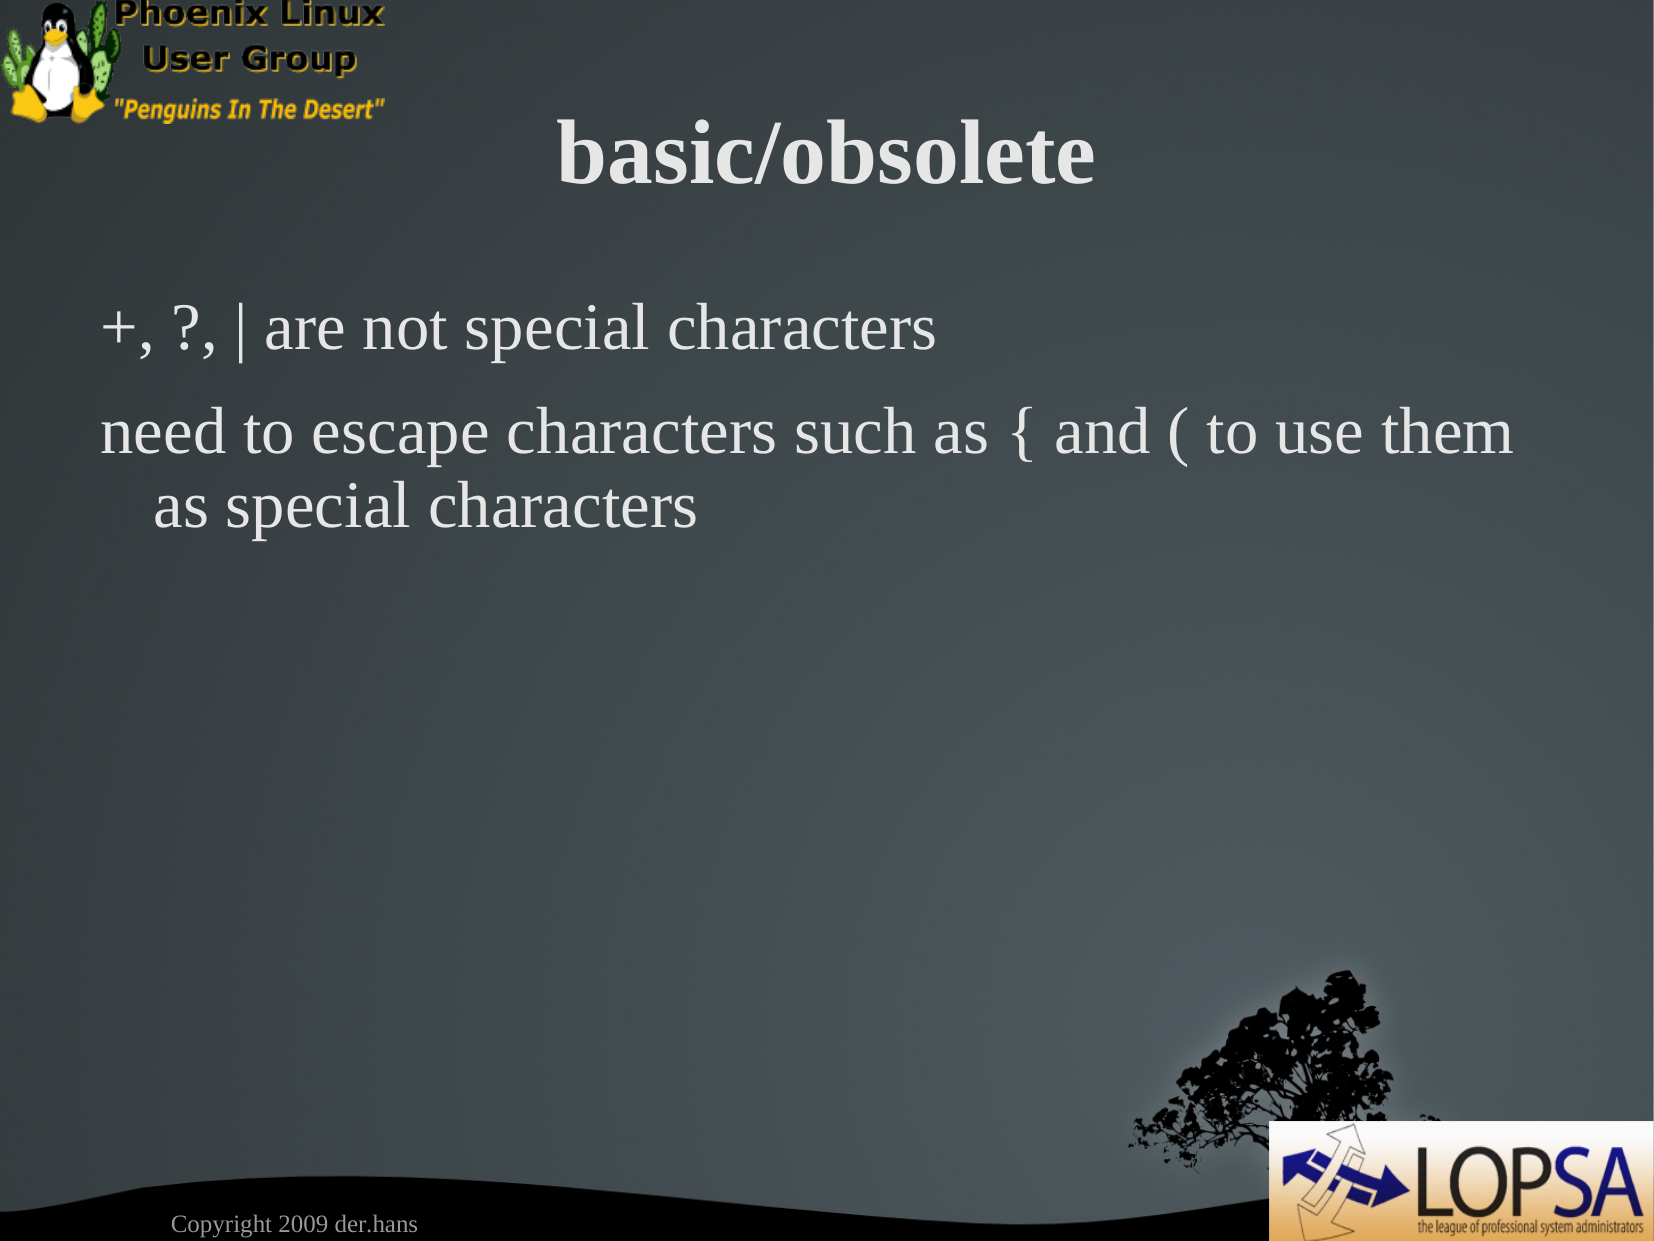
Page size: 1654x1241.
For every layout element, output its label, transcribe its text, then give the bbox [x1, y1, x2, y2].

title basic/obsolete [82, 49, 1571, 257]
picture [0, 0, 1654, 1241]
list +, ?, | are not special characters need to escape characters such as { and ( to use them as special characters [82, 290, 1571, 1109]
